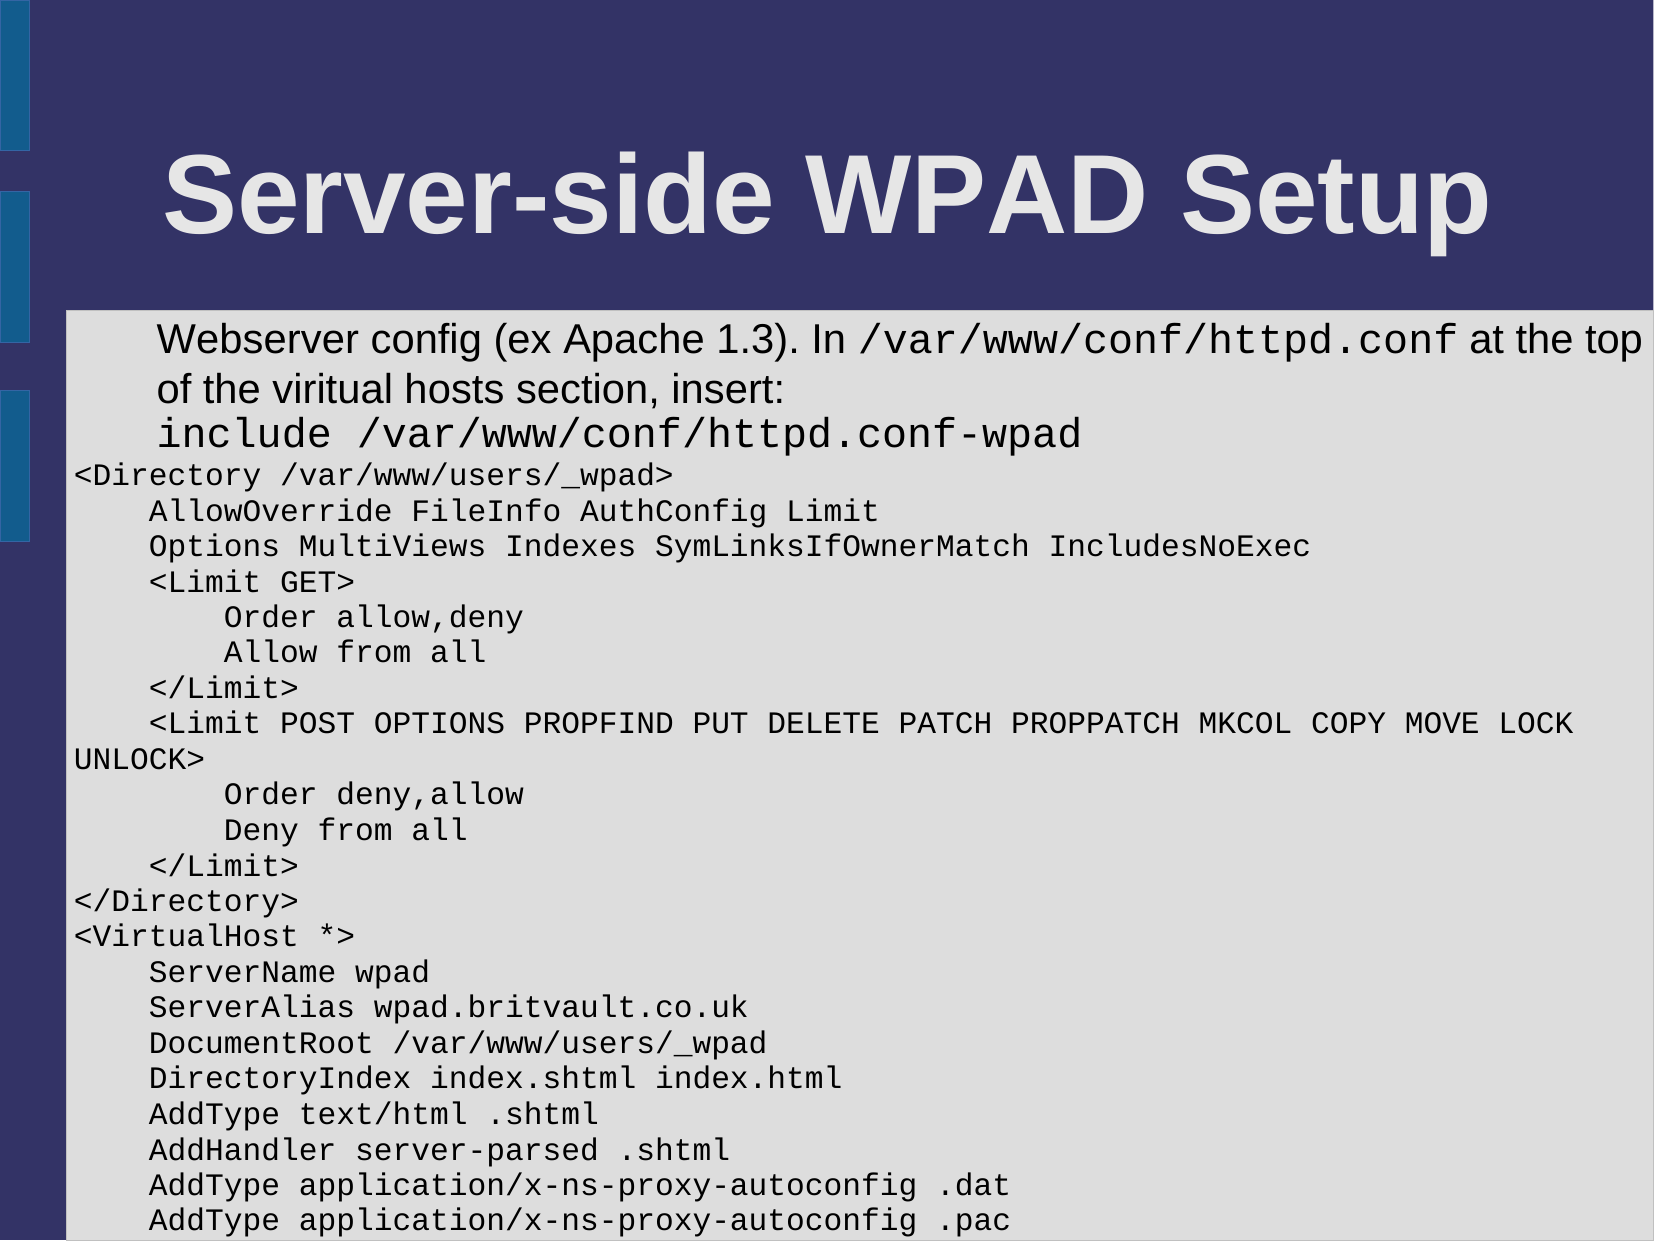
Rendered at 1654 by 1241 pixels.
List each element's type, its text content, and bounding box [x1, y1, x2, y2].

list Webserver config (ex Apache 1.3). In /var/www/conf/httpd.conf at the top of the viritual hosts section, insert: include /var/www/conf/httpd.conf-wpad <Directory /var/www/users/_wpad> AllowOverride FileInfo AuthConfig Limit Options MultiViews Indexes SymLinksIfOwnerMatch IncludesNoExec <Limit GET> Order allow,deny Allow from all </Limit> <Limit POST OPTIONS PROPFIND PUT DELETE PATCH PROPPATCH MKCOL COPY MOVE LOCK UNLOCK> Order deny,allow Deny from all </Limit> </Directory> <VirtualHost *> ServerName wpad ServerAlias wpad.britvault.co.uk DocumentRoot /var/www/users/_wpad DirectoryIndex index.shtml index.html AddType text/html .shtml AddHandler server-parsed .shtml AddType application/x-ns-proxy-autoconfig .dat AddType application/x-ns-proxy-autoconfig .pac </VirtualHost> [73, 315, 1654, 1241]
title Server-side WPAD Setup [121, 91, 1534, 299]
